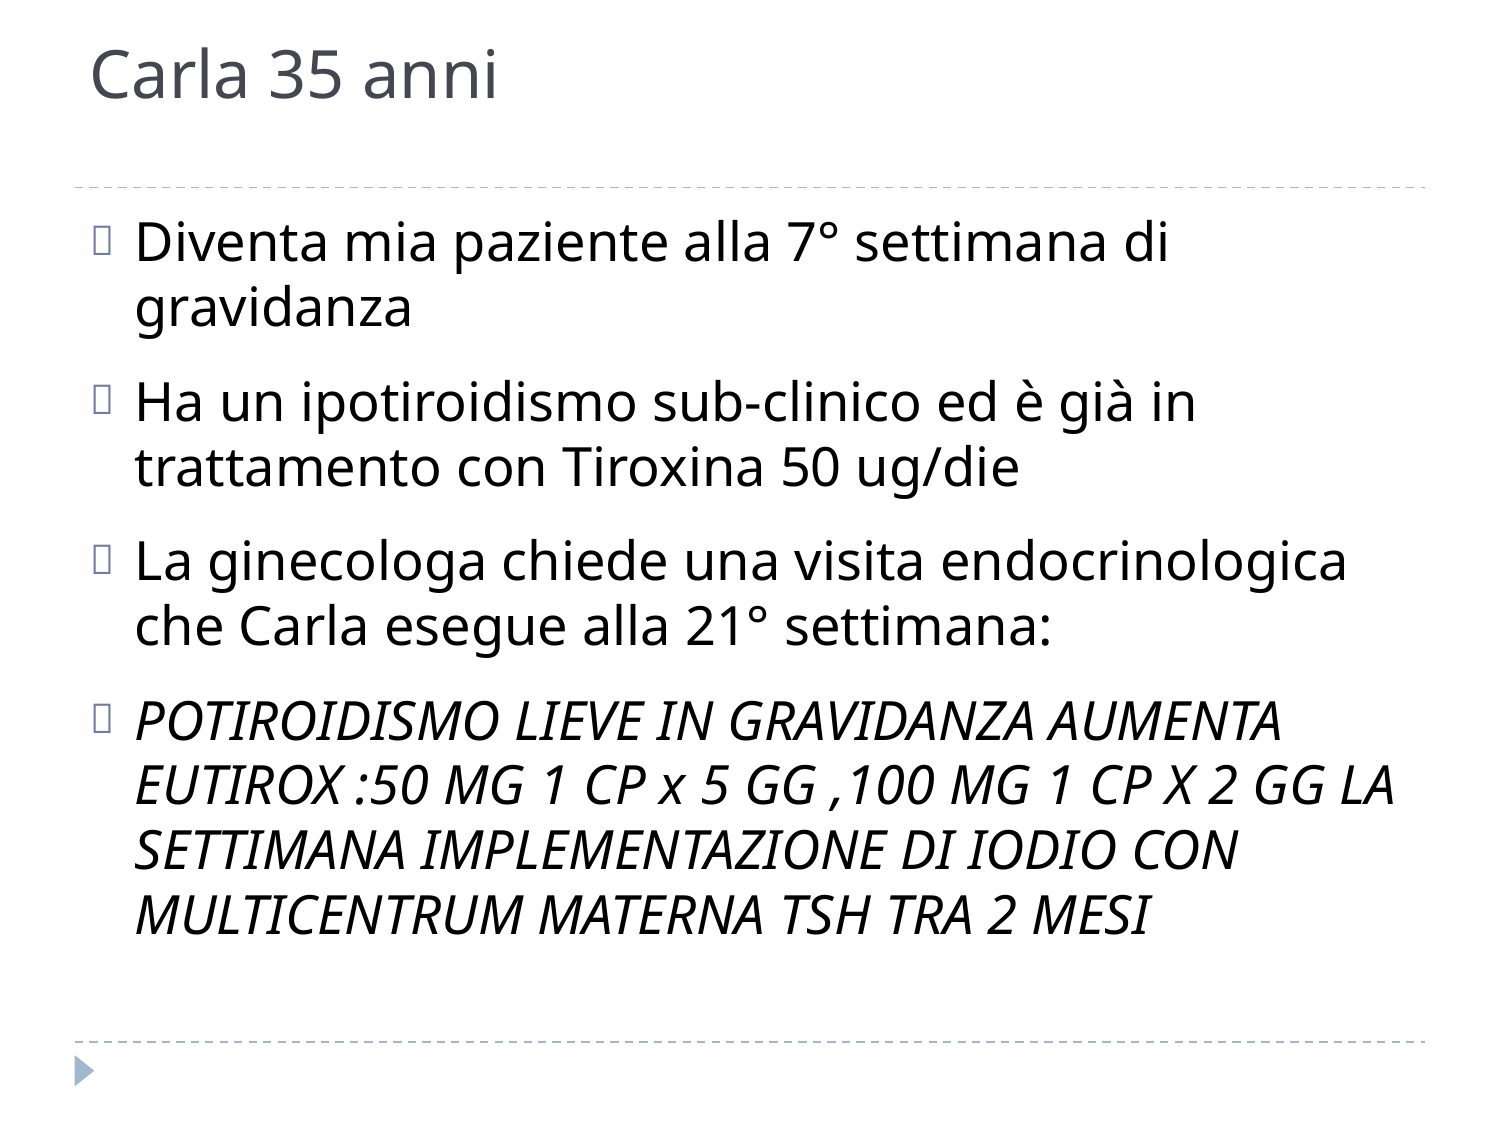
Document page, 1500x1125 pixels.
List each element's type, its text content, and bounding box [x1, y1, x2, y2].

title Carla 35 anni [75, 24, 1425, 188]
list Diventa mia paziente alla 7° settimana di gravidanza Ha un ipotiroidismo sub-clinico ed è già in trattamento con Tiroxina 50 ug/die La ginecologa chiede una visita endocrinologica che Carla esegue alla 21° settimana: POTIROIDISMO LIEVE IN GRAVIDANZA AUMENTA EUTIROX :50 MG 1 CP x 5 GG ,100 MG 1 CP X 2 GG LA SETTIMANA IMPLEMENTAZIONE DI IODIO CON MULTICENTRUM MATERNA TSH TRA 2 MESI [75, 200, 1425, 1010]
